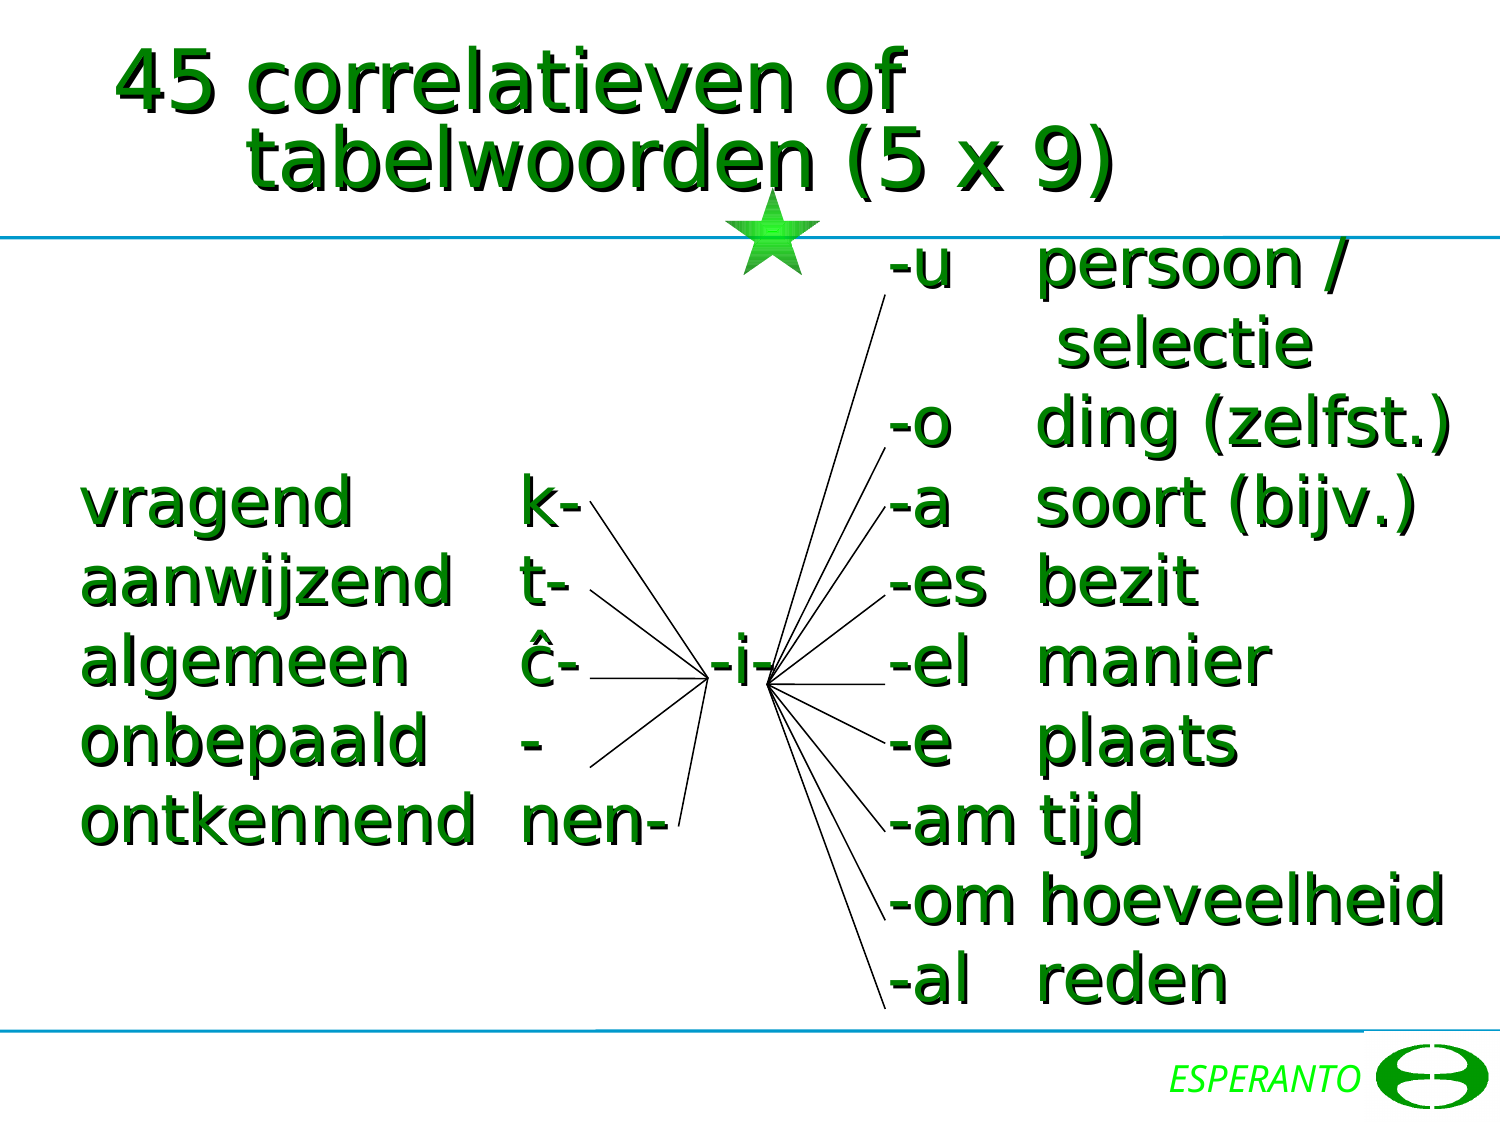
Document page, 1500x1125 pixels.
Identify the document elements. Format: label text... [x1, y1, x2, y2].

list -u persoon / selectie -o ding (zelfst.) vragend k- -a soort (bijv.) aanwijzend t- -es bezit algemeen ĉ- -i- -el manier onbepaald - -e plaats ontkennend nen- -am tijd -om hoeveelheid -al reden [78, 234, 1500, 1030]
title 45 correlatieven of tabelwoorden (5 x 9) [112, 5, 1448, 234]
picture [1364, 1032, 1500, 1122]
